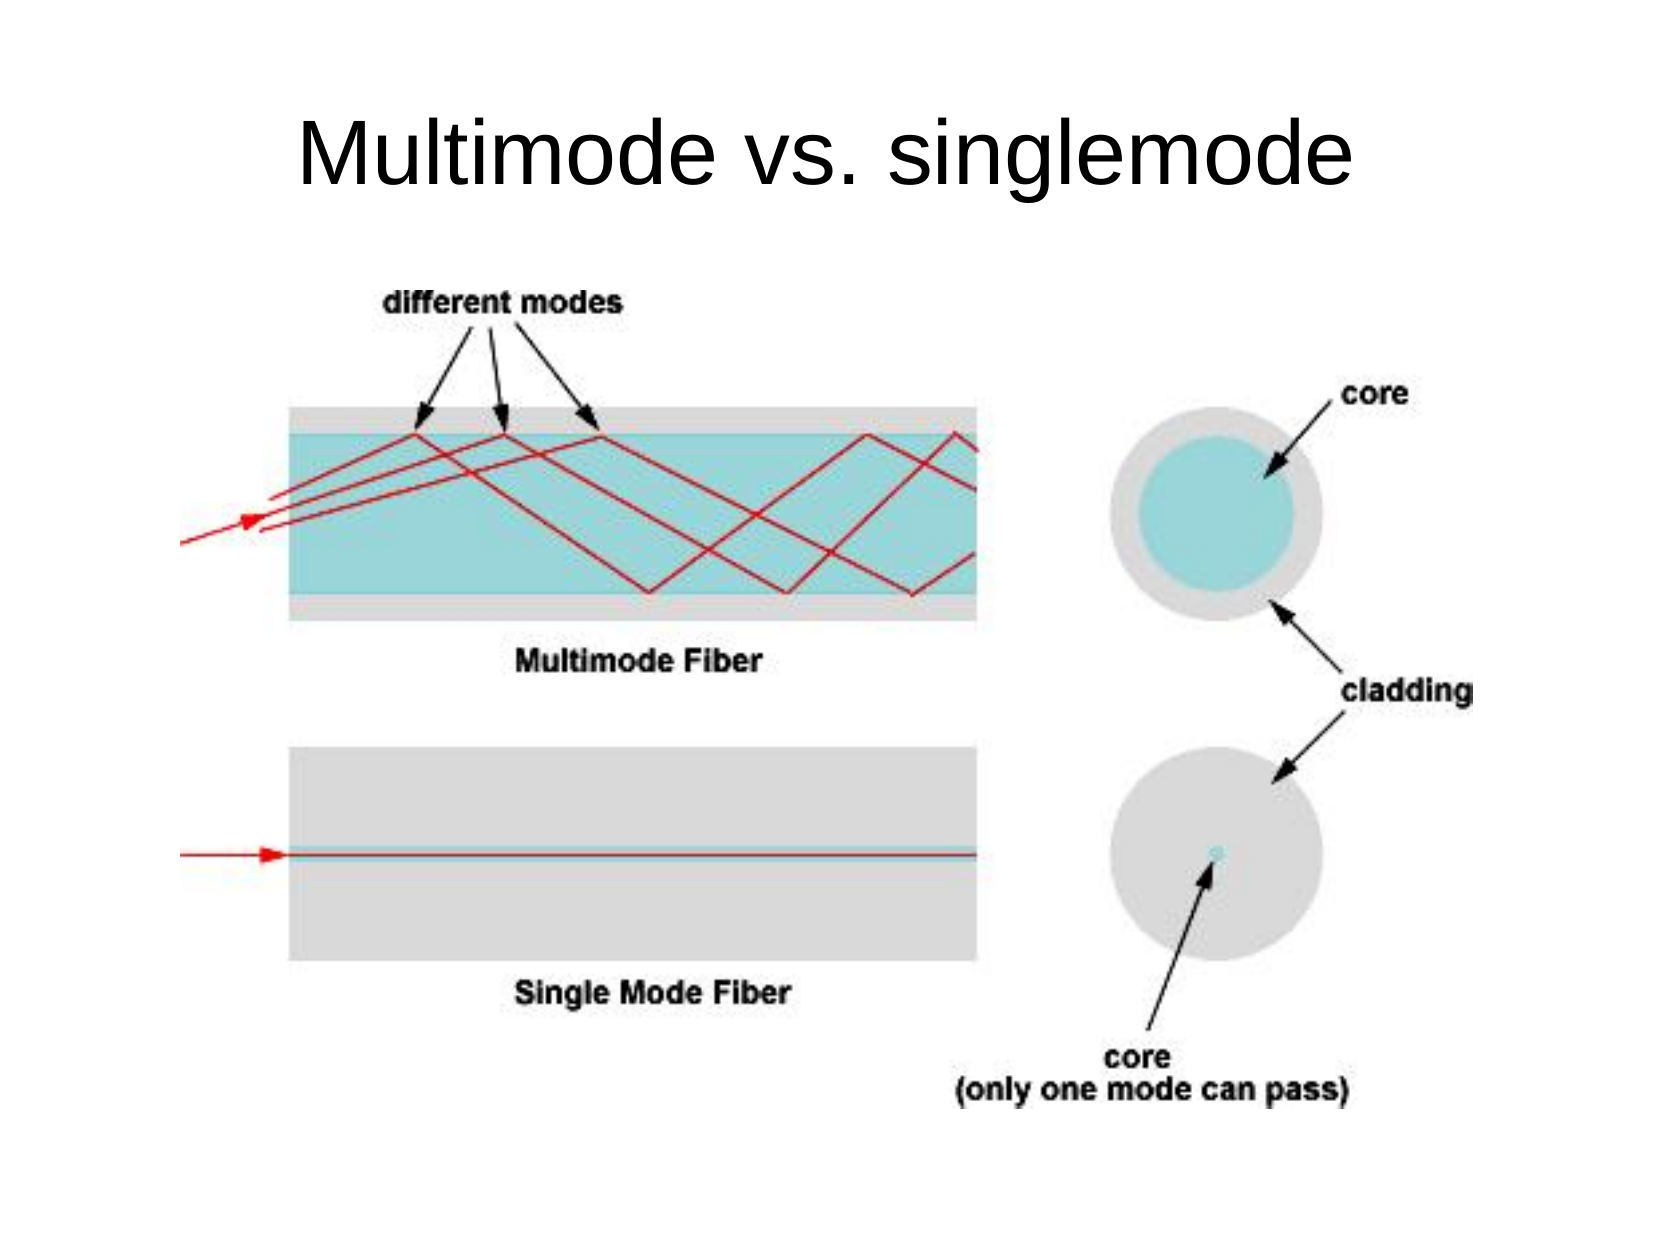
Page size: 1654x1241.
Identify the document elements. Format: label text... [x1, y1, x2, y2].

title Multimode vs. singlemode [82, 49, 1571, 257]
picture [180, 290, 1473, 1109]
